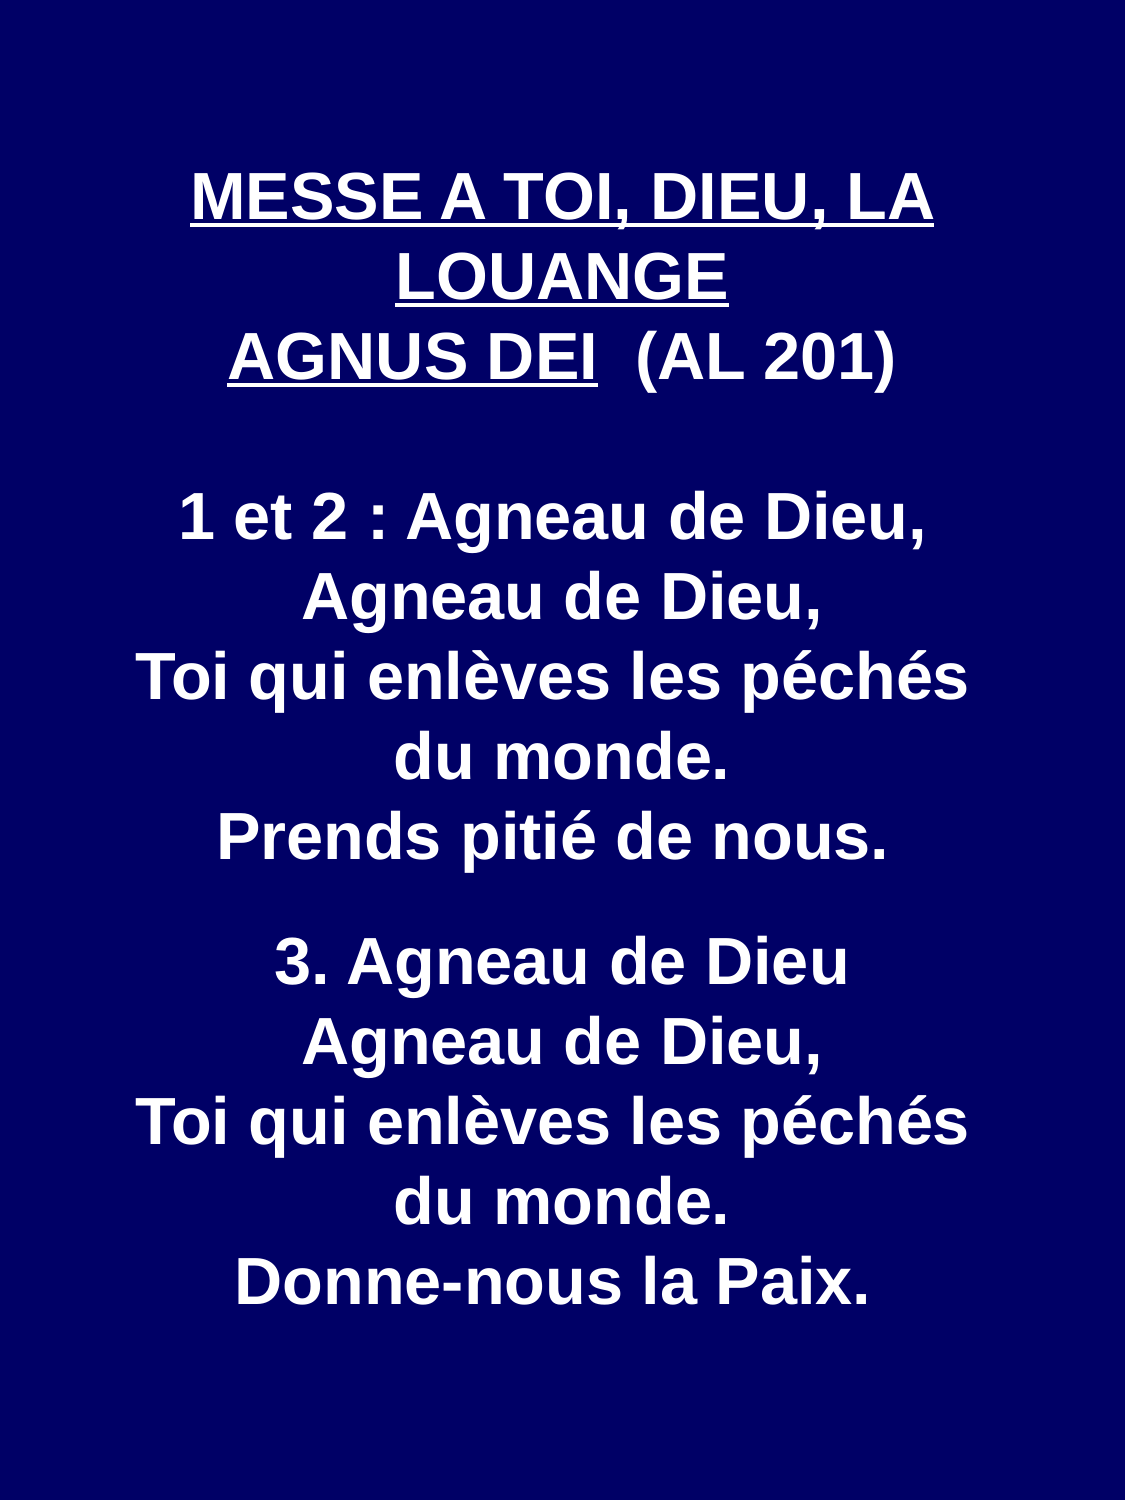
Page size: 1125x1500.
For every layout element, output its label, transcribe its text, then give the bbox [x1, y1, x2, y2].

text_box MESSE A TOI, DIEU, LA LOUANGE AGNUS DEI (AL 201) 1 et 2 : Agneau de Dieu, Agneau de Dieu, Toi qui enlèves les péchés du monde. Prends pitié de nous. 3. Agneau de Dieu Agneau de Dieu, Toi qui enlèves les péchés du monde. Donne-nous la Paix. [37, 47, 1087, 1424]
